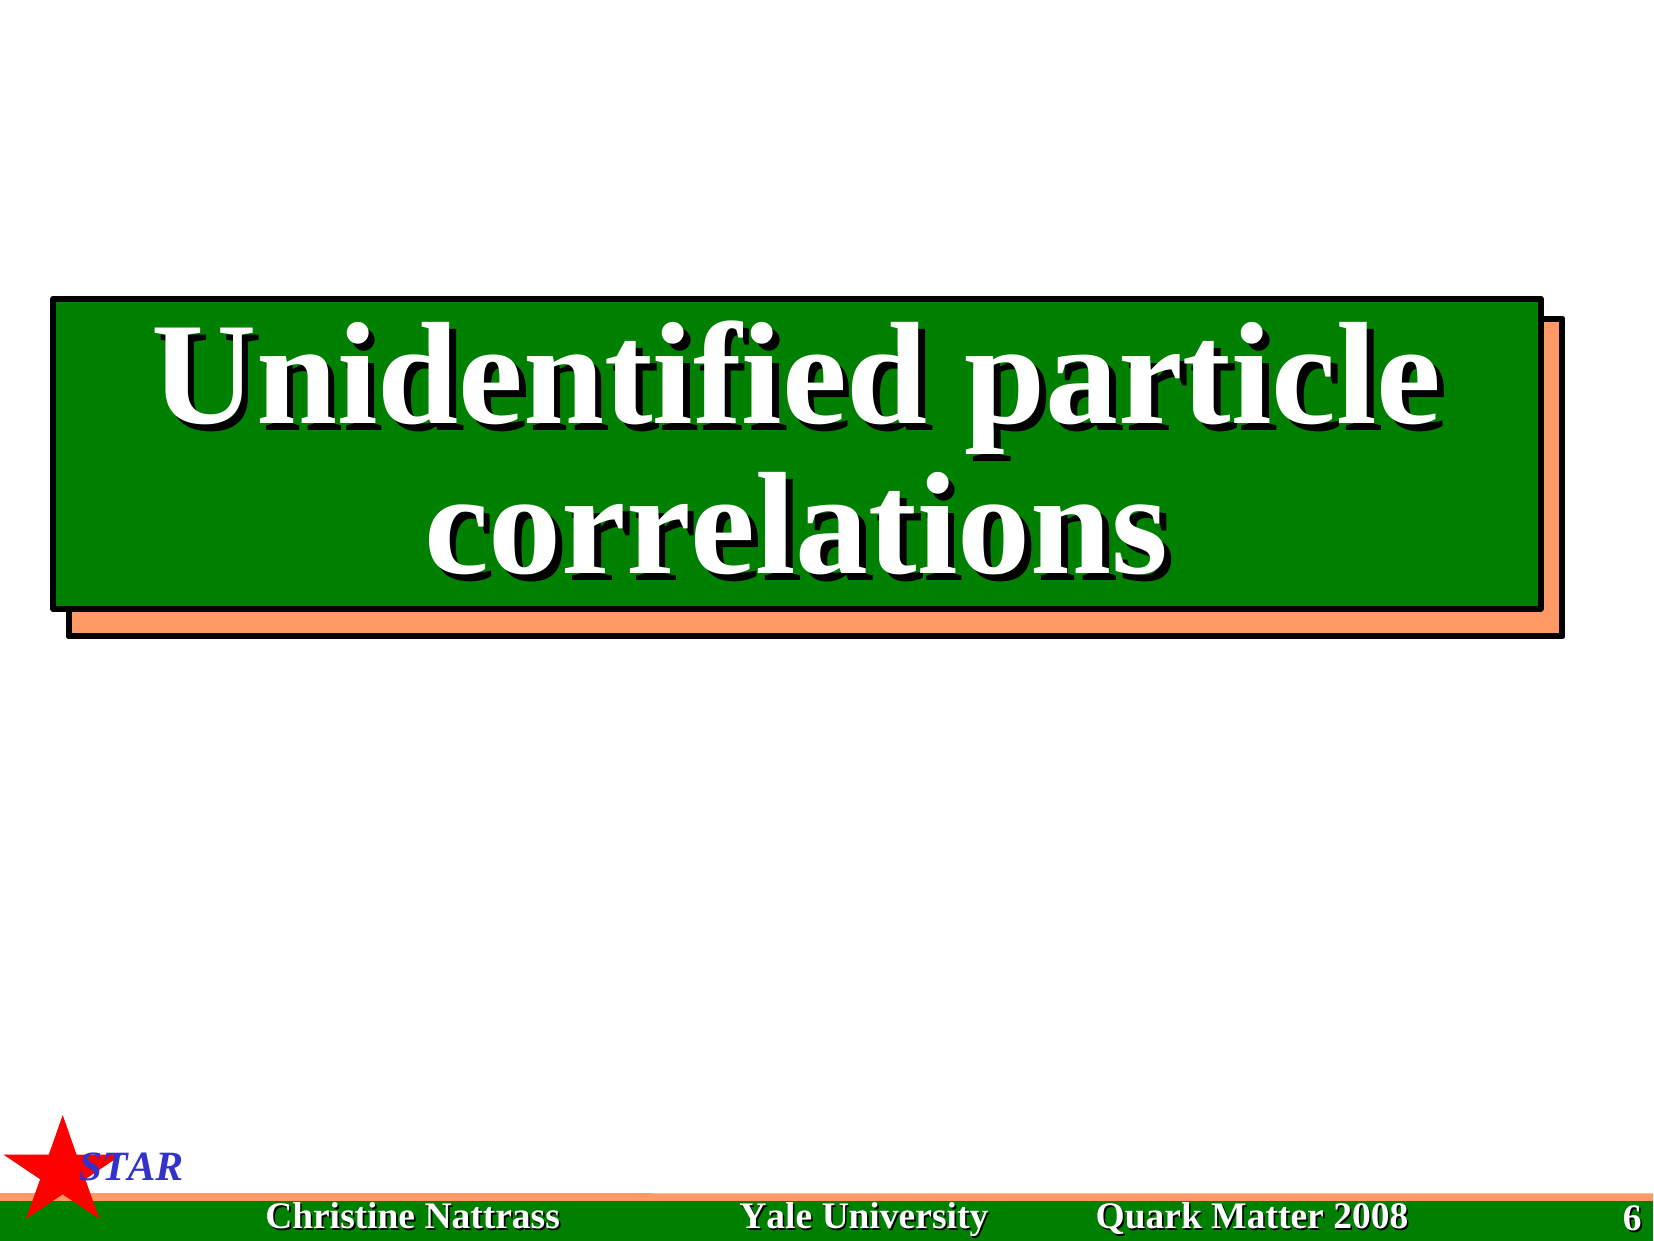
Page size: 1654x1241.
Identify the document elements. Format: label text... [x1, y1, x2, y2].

text_box Unidentified particle correlations [53, 298, 1541, 609]
text_box [68, 319, 1563, 637]
